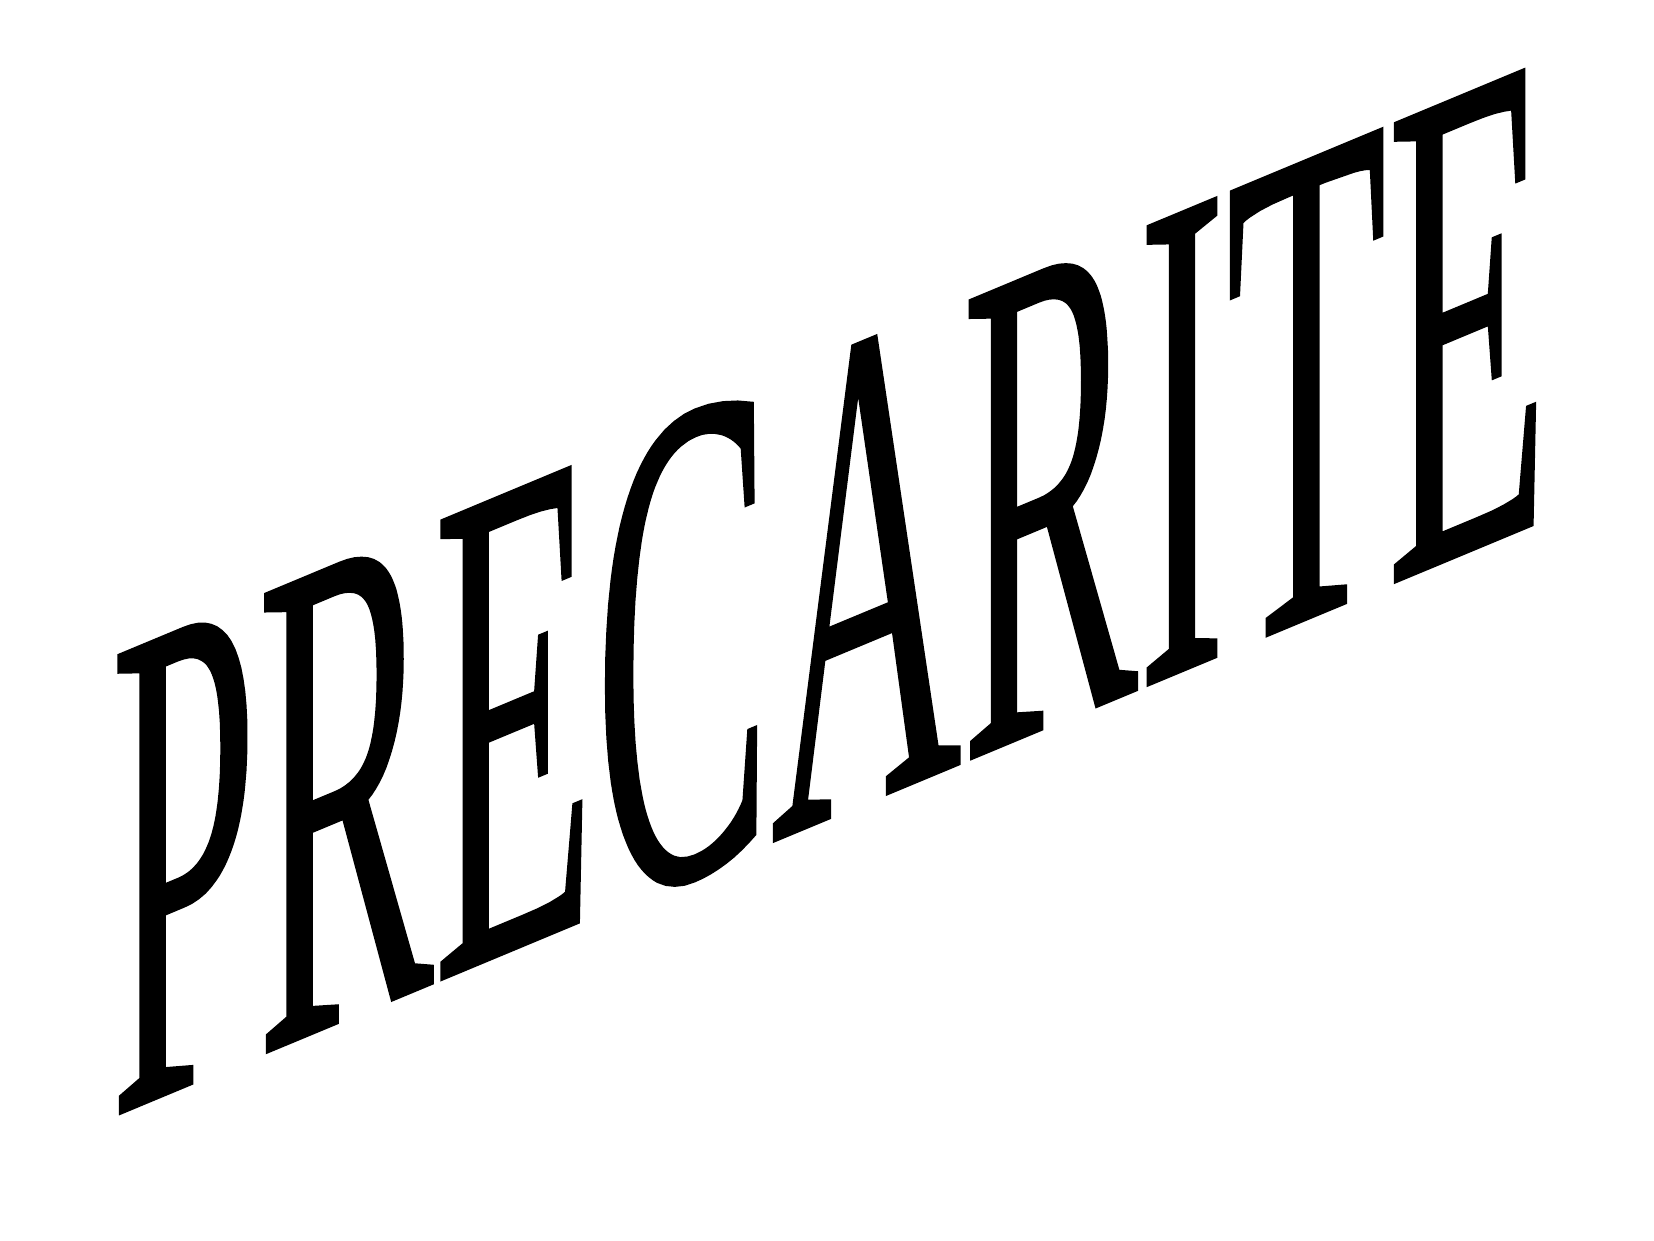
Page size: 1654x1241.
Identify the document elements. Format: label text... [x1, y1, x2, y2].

text_box PRECARITE [1394, 68, 1536, 583]
text_box PRECARITE [773, 335, 960, 843]
text_box PRECARITE [969, 263, 1138, 760]
text_box PRECARITE [264, 557, 434, 1054]
text_box PRECARITE [1147, 197, 1217, 687]
text_box PRECARITE [441, 466, 582, 981]
text_box PRECARITE [1230, 127, 1383, 637]
text_box PRECARITE [605, 401, 757, 887]
text_box PRECARITE [118, 623, 247, 1115]
